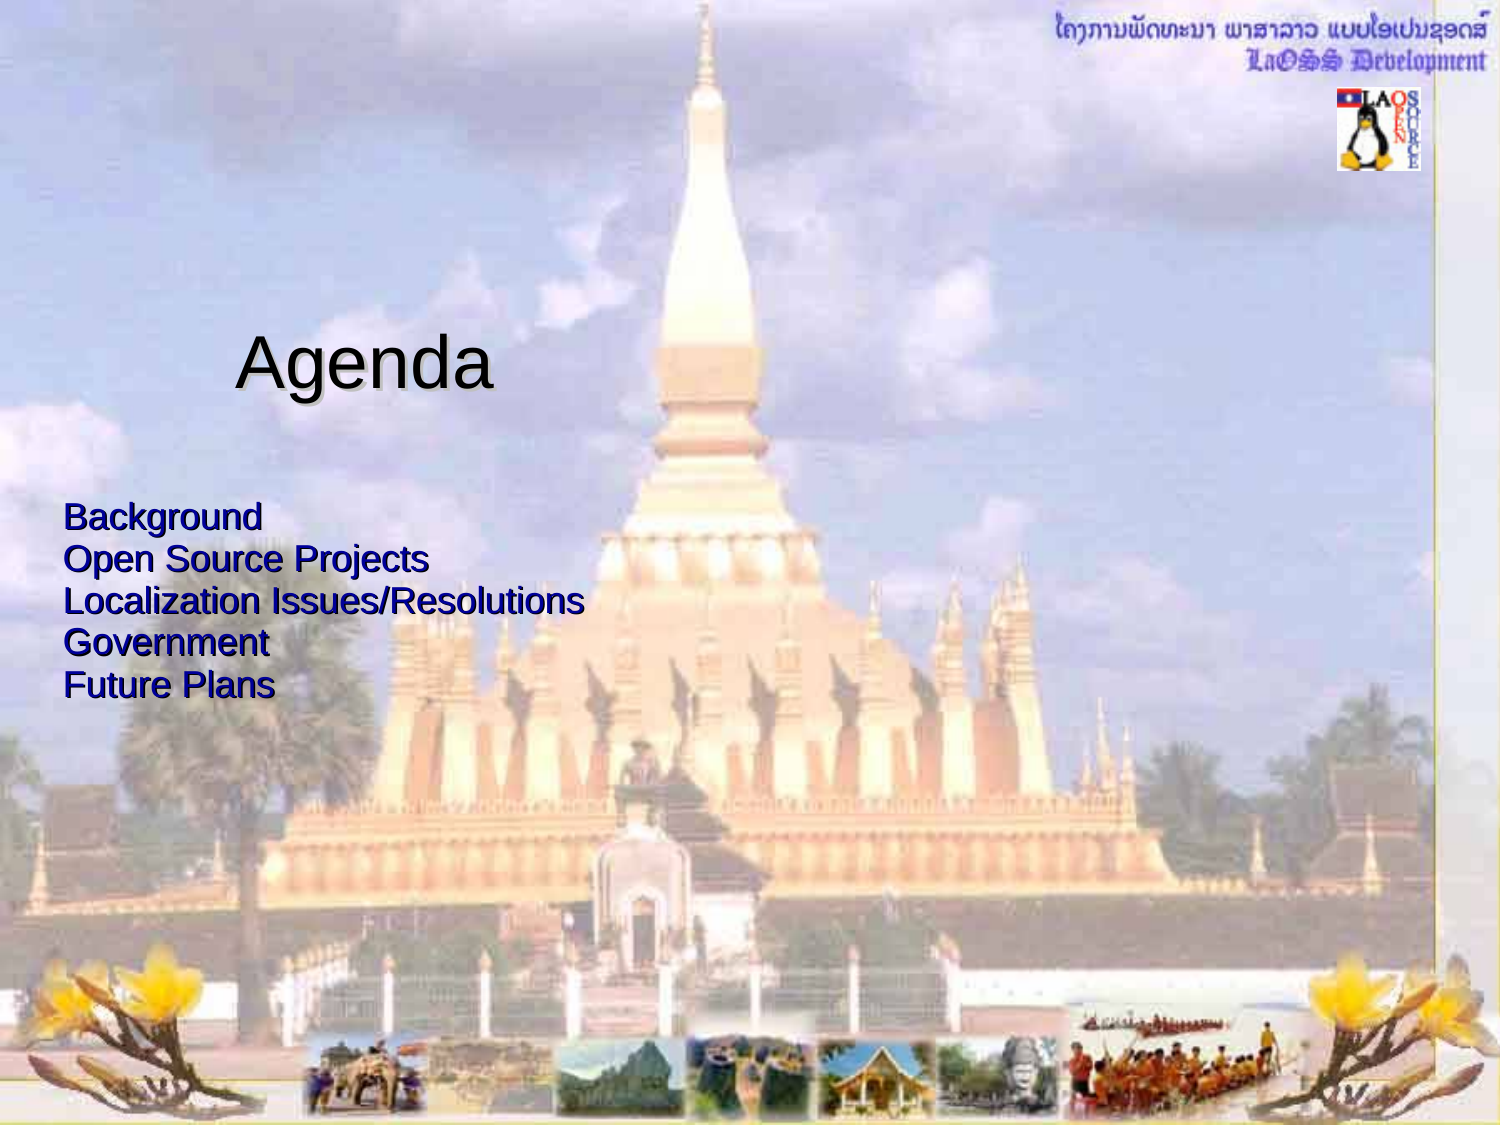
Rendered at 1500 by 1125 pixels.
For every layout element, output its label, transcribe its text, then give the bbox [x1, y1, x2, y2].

text_box Agenda [0, 312, 751, 412]
text_box Background Open Source Projects Localization Issues/Resolutions Government Future Plans [37, 487, 788, 755]
picture [0, 0, 1500, 1125]
